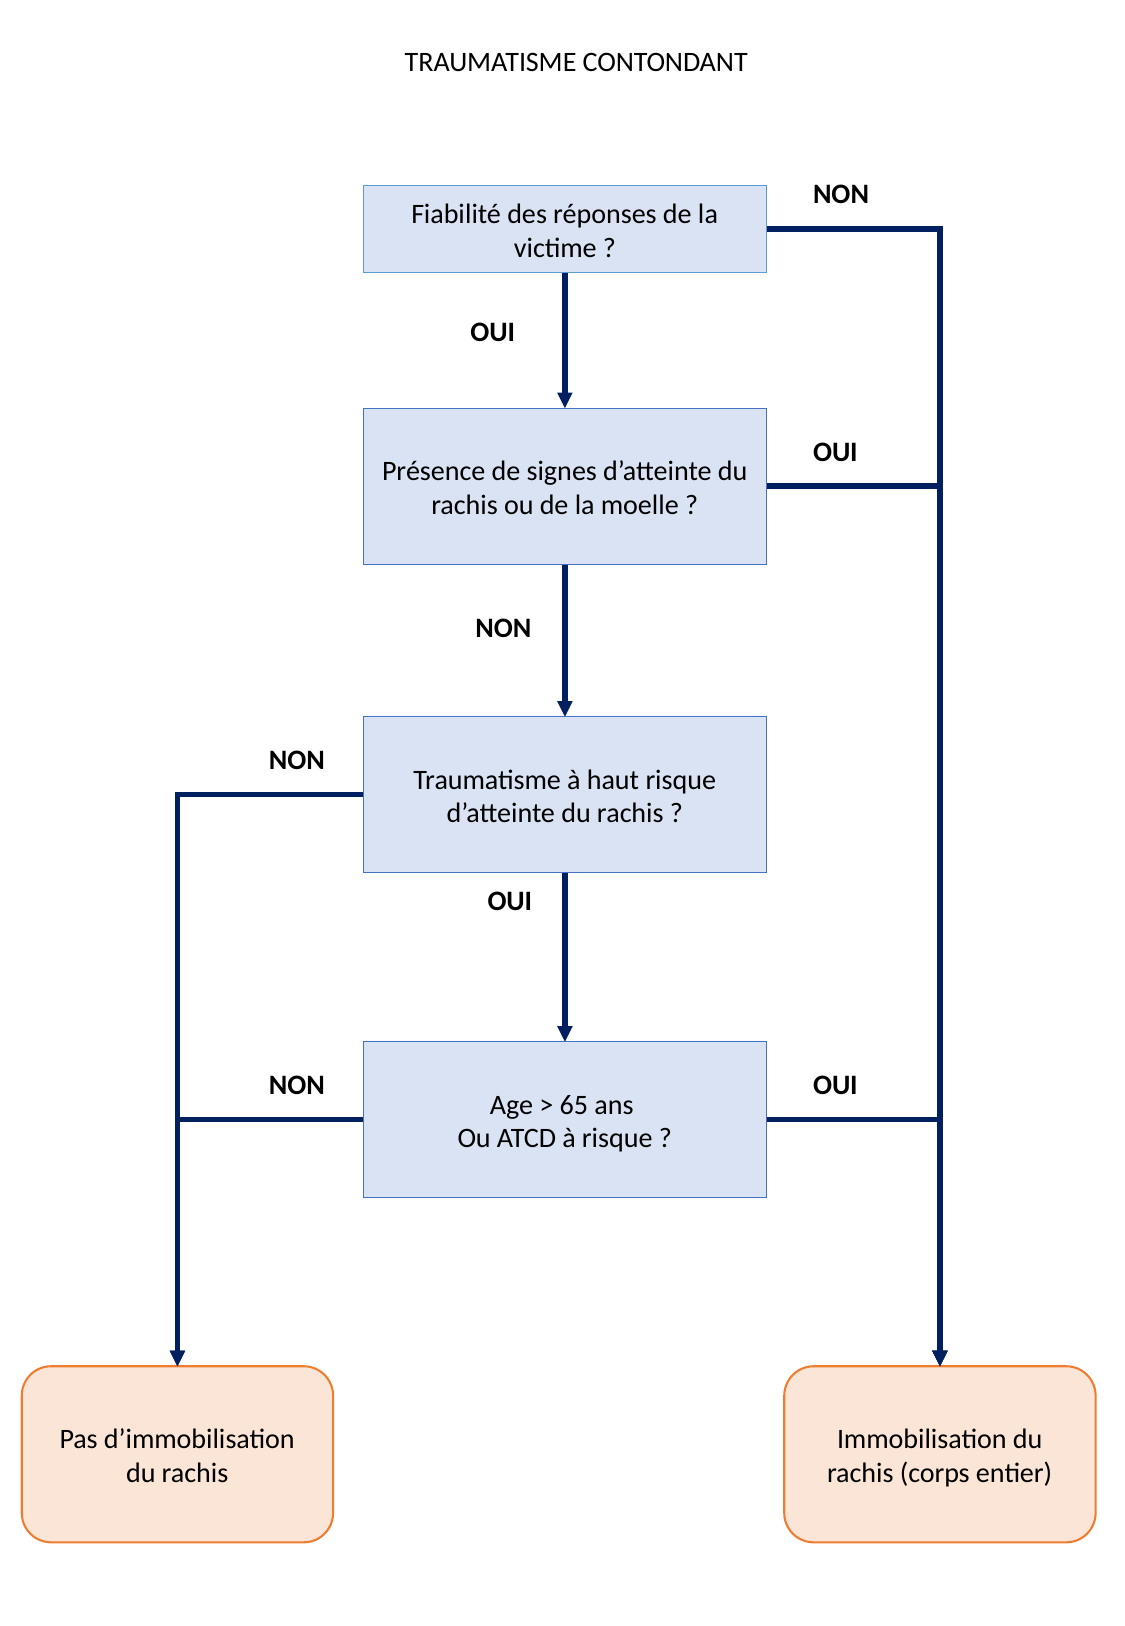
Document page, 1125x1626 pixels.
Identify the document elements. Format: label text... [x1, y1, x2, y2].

text_box OUI [798, 425, 908, 475]
text_box NON [254, 1059, 363, 1108]
text_box Immobilisation du rachis (corps entier) [784, 1366, 1096, 1543]
text_box Age > 65 ans Ou ATCD à risque ? [363, 1041, 767, 1198]
text_box Fiabilité des réponses de la victime ? [363, 185, 767, 273]
text_box Traumatisme à haut risque d’atteinte du rachis ? [363, 716, 767, 873]
text_box Pas d’immobilisation du rachis [21, 1366, 334, 1543]
text_box OUI [798, 1059, 908, 1108]
text_box Présence de signes d’atteinte du rachis ou de la moelle ? [363, 408, 767, 565]
text_box NON [460, 602, 562, 651]
text_box NON [254, 734, 363, 783]
text_box NON [798, 168, 908, 218]
text_box OUI [455, 305, 565, 355]
text_box TRAUMATISME CONTONDANT [84, 35, 1068, 85]
text_box OUI [472, 875, 582, 924]
